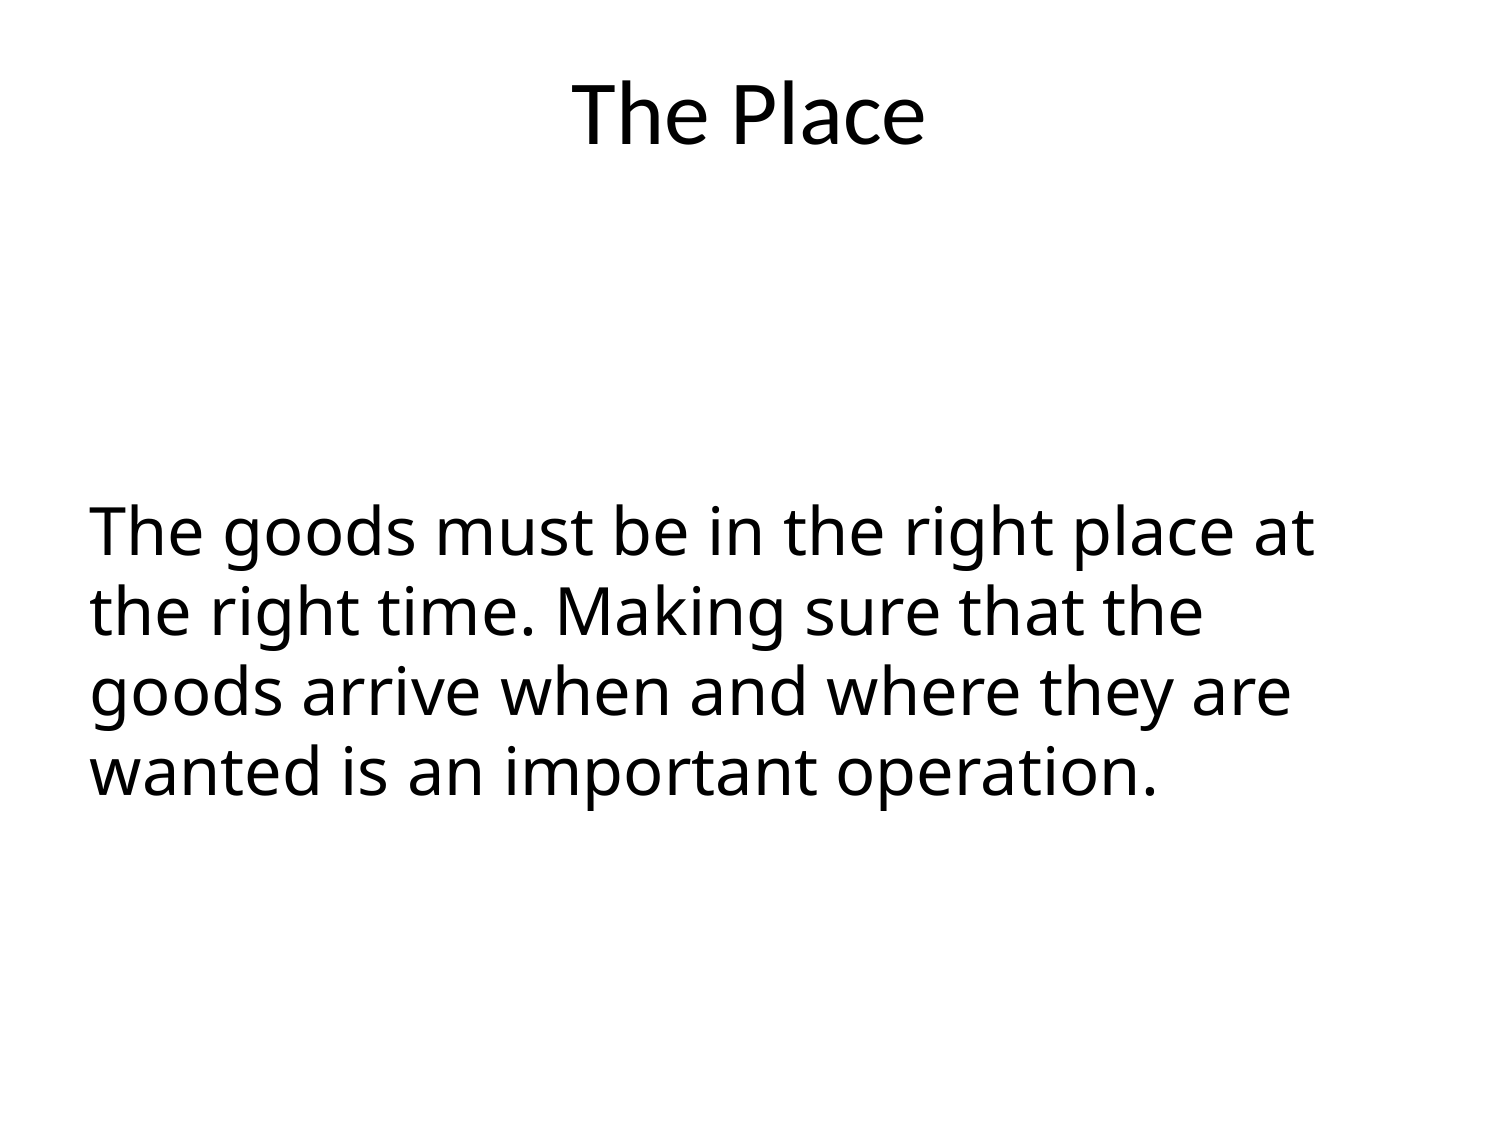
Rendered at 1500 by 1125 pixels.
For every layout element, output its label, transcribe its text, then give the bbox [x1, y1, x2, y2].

list The goods must be in the right place at the right time. Making sure that the goods arrive when and where they are wanted is an important operation. [75, 262, 1425, 1005]
title The Place [75, 45, 1425, 233]
